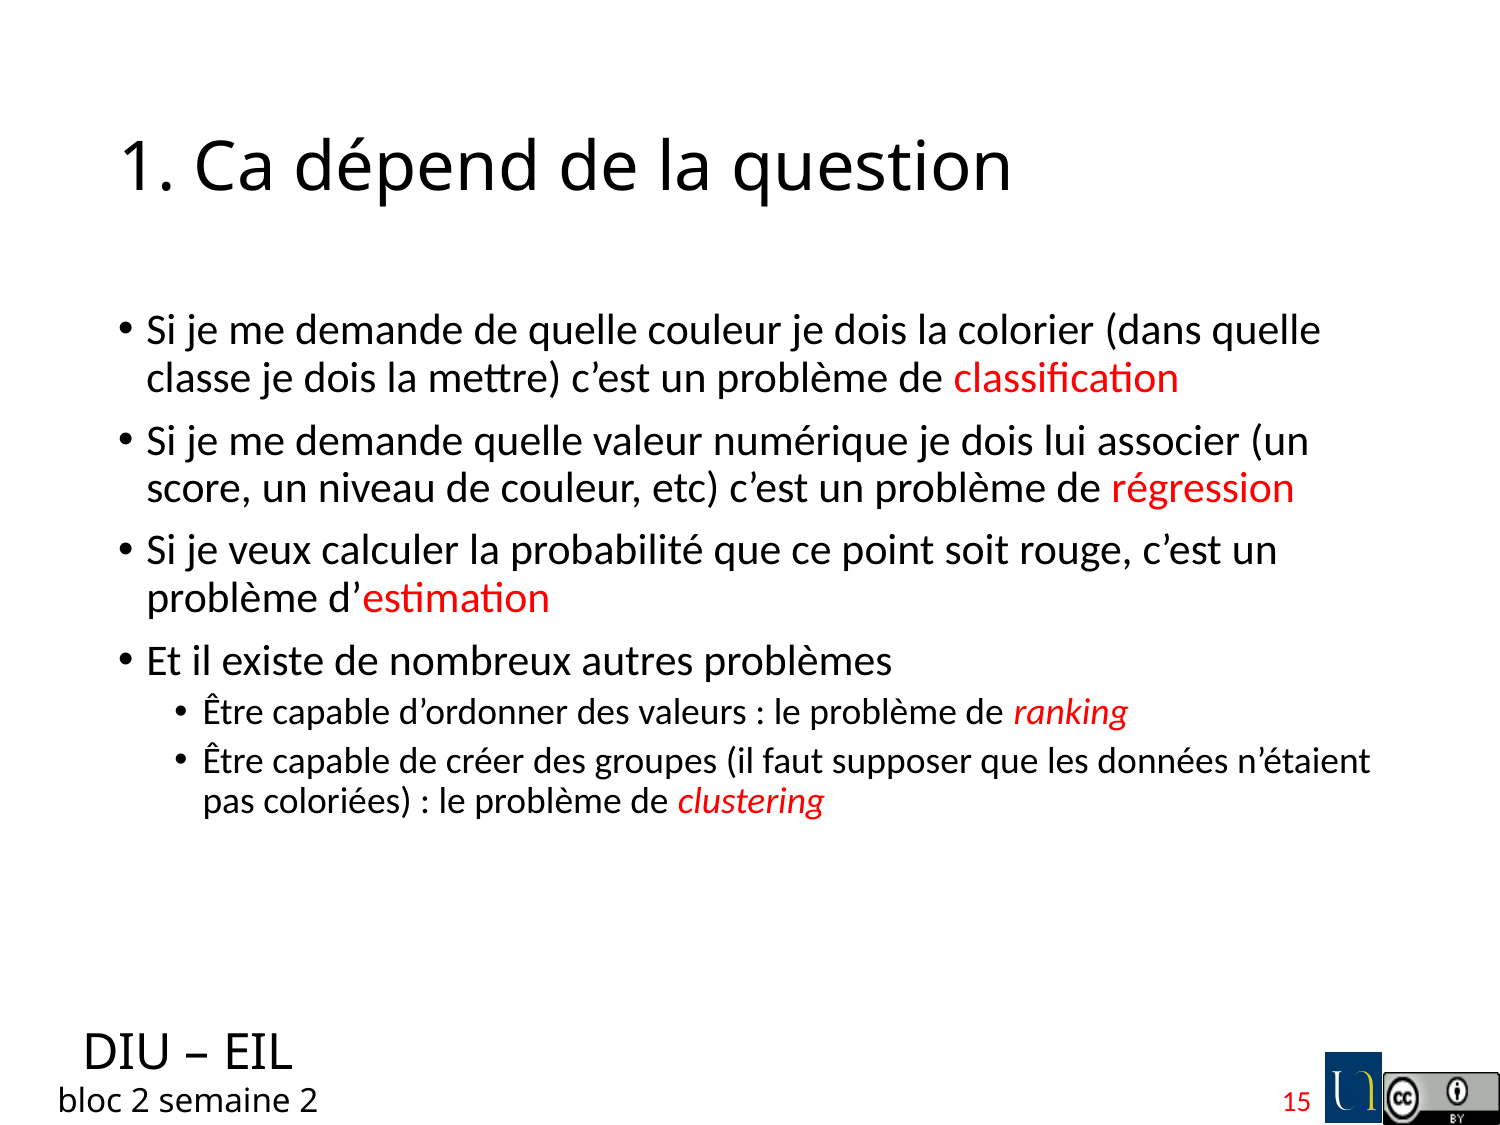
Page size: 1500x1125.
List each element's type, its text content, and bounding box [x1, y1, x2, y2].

title 1. Ca dépend de la question [103, 59, 1397, 278]
list Si je me demande de quelle couleur je dois la colorier (dans quelle classe je dois la mettre) c’est un problème de classification Si je me demande quelle valeur numérique je dois lui associer (un score, un niveau de couleur, etc) c’est un problème de régression Si je veux calculer la probabilité que ce point soit rouge, c’est un problème d’estimation Et il existe de nombreux autres problèmes Être capable d’ordonner des valeurs : le problème de ranking Être capable de créer des groupes (il faut supposer que les données n’étaient pas coloriées) : le problème de clustering [103, 299, 1397, 1014]
picture [1325, 1052, 1382, 1123]
slide_number <numéro> [1240, 1070, 1327, 1125]
picture [1383, 1072, 1500, 1125]
